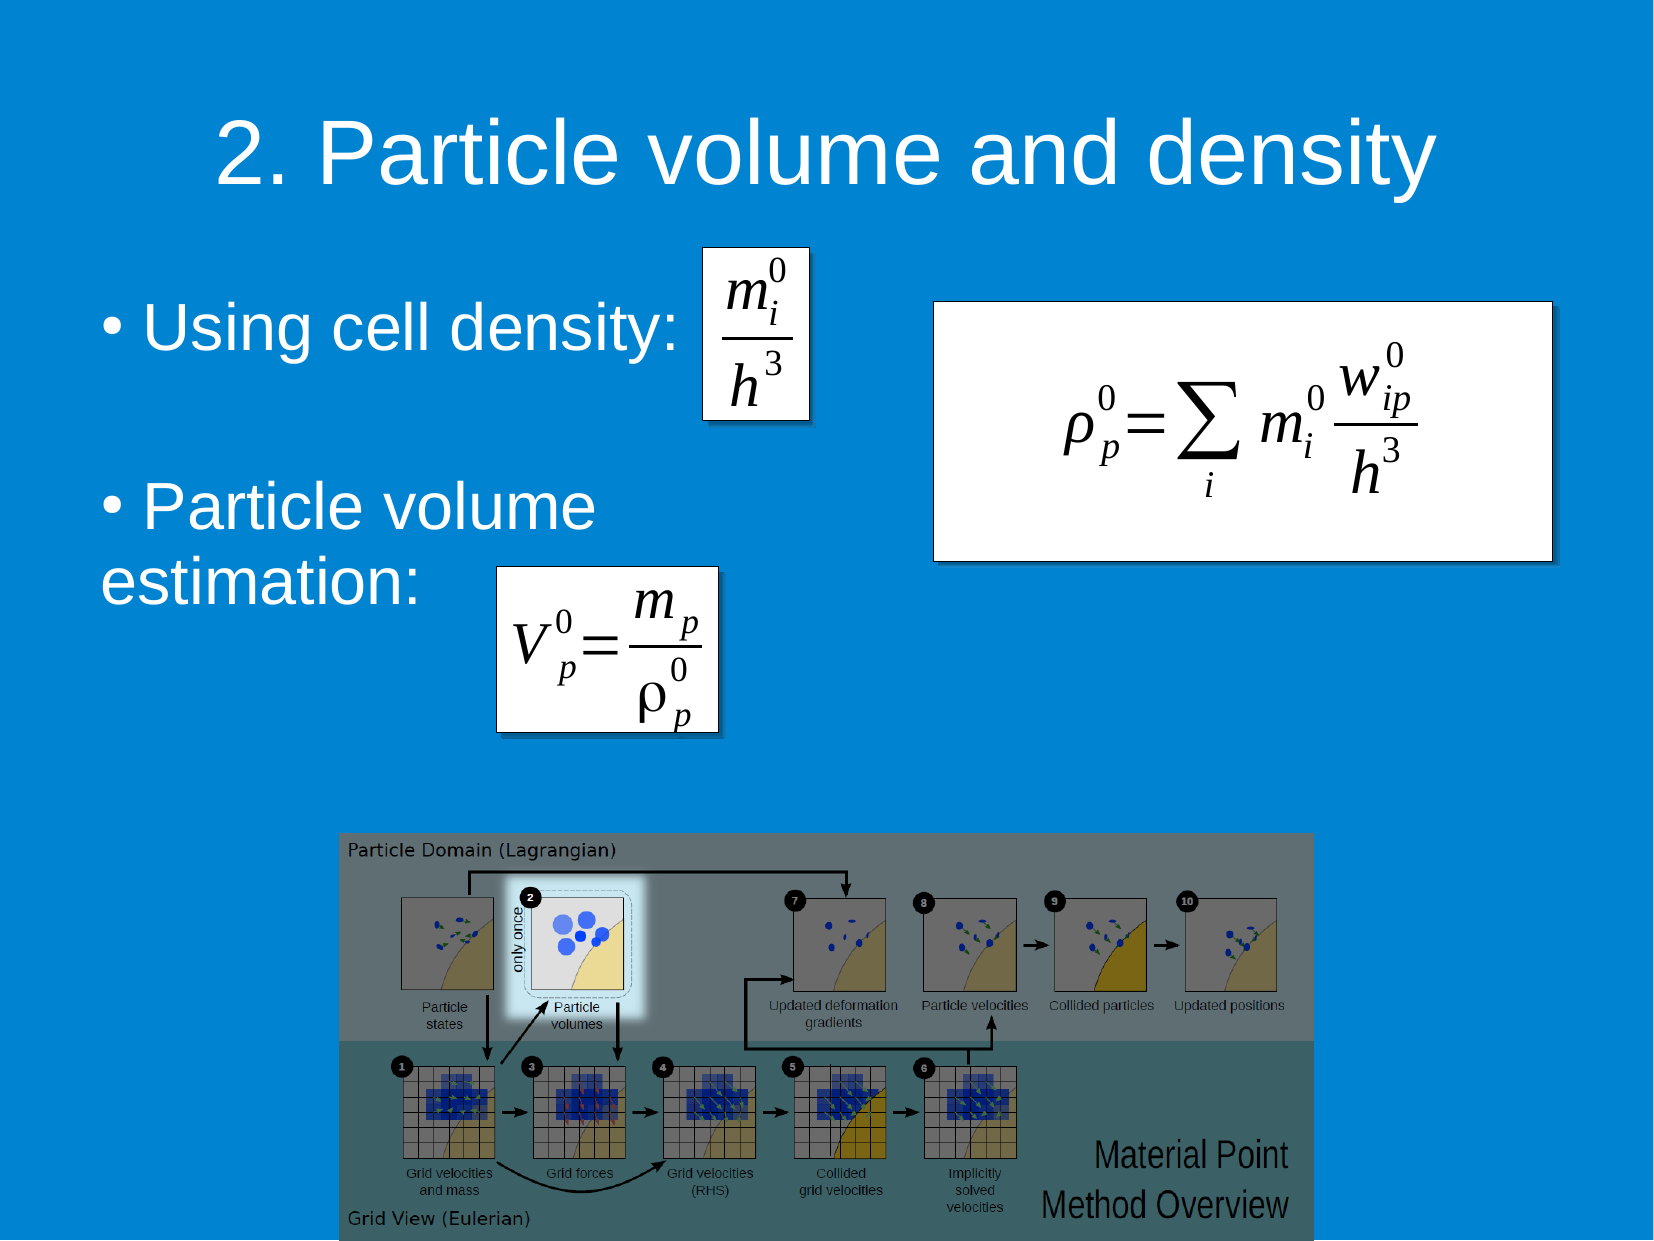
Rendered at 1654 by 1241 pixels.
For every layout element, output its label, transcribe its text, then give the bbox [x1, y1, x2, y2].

chart [1046, 331, 1436, 508]
picture [339, 833, 1314, 1241]
chart [496, 566, 719, 733]
title 2. Particle volume and density [82, 49, 1571, 257]
list sds [933, 301, 1553, 562]
chart [702, 248, 809, 421]
list Using cell density: Particle volume estimation: [82, 290, 809, 1010]
